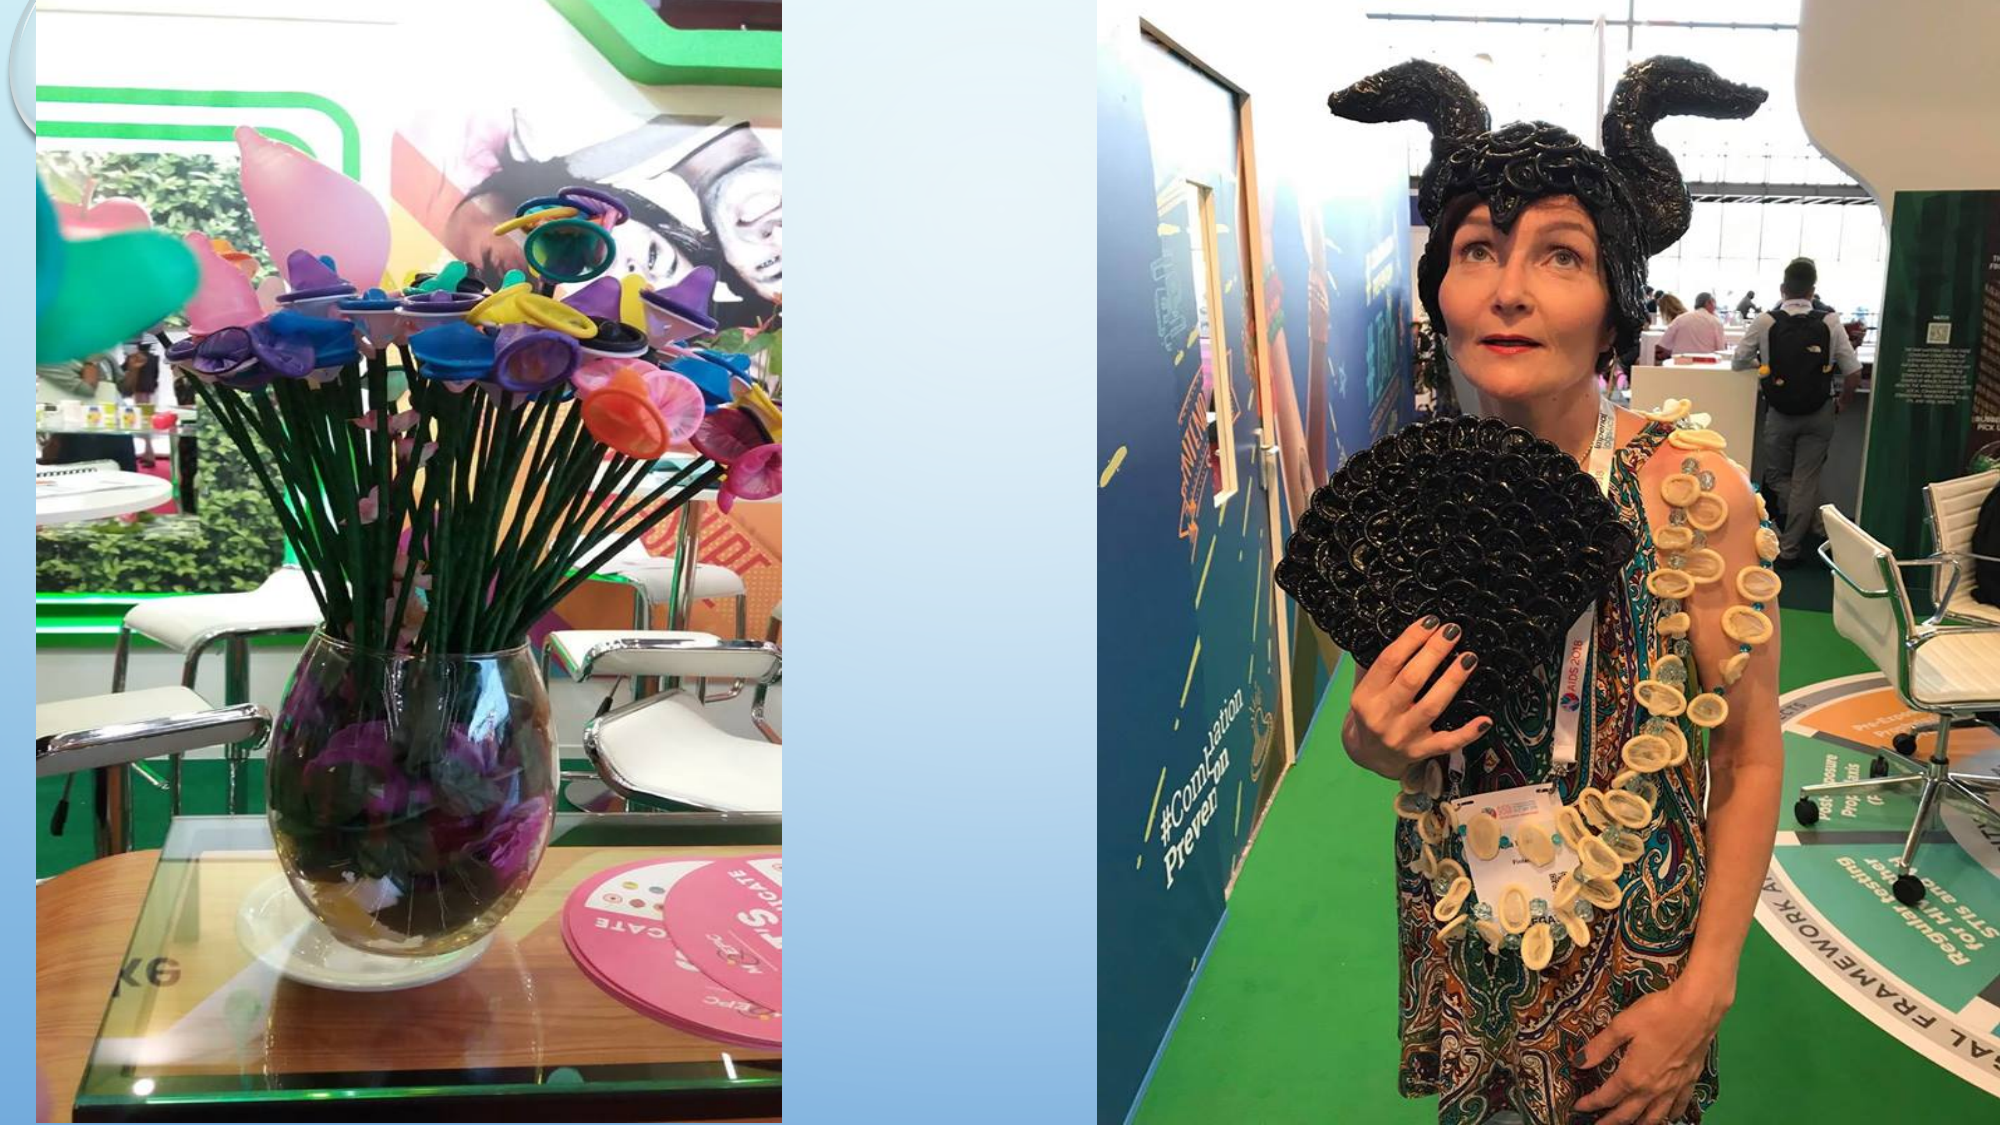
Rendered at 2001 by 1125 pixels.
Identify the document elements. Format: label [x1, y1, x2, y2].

picture [1097, 0, 2000, 1125]
picture [36, 0, 782, 1123]
